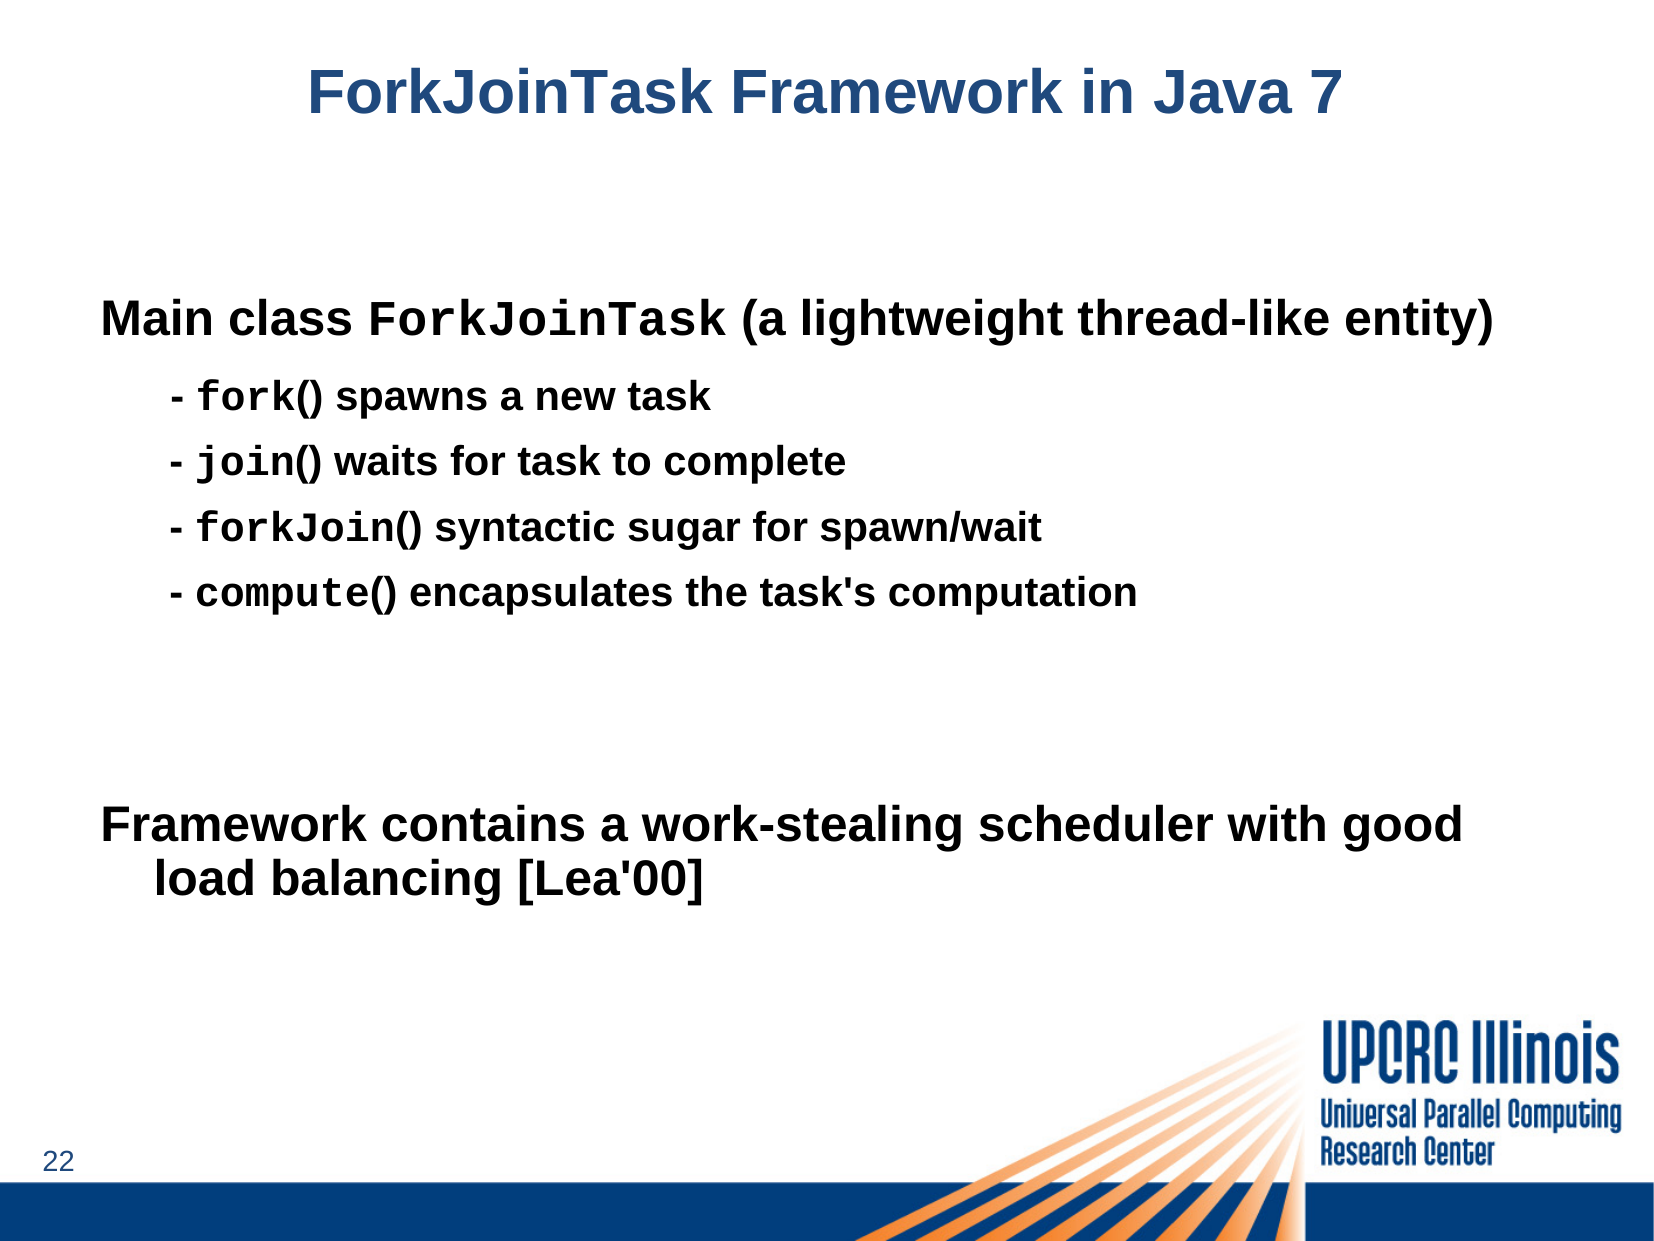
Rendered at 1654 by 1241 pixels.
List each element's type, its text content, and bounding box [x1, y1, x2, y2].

title ForkJoinTask Framework in Java 7 [82, 0, 1570, 259]
list Main class ForkJoinTask (a lightweight thread-like entity) - fork() spawns a new task - join() waits for task to complete - forkJoin() syntactic sugar for spawn/wait - compute() encapsulates the task's computation Framework contains a work-stealing scheduler with good load balancing [Lea'00] [82, 290, 1571, 1094]
picture [0, 1005, 1654, 1241]
